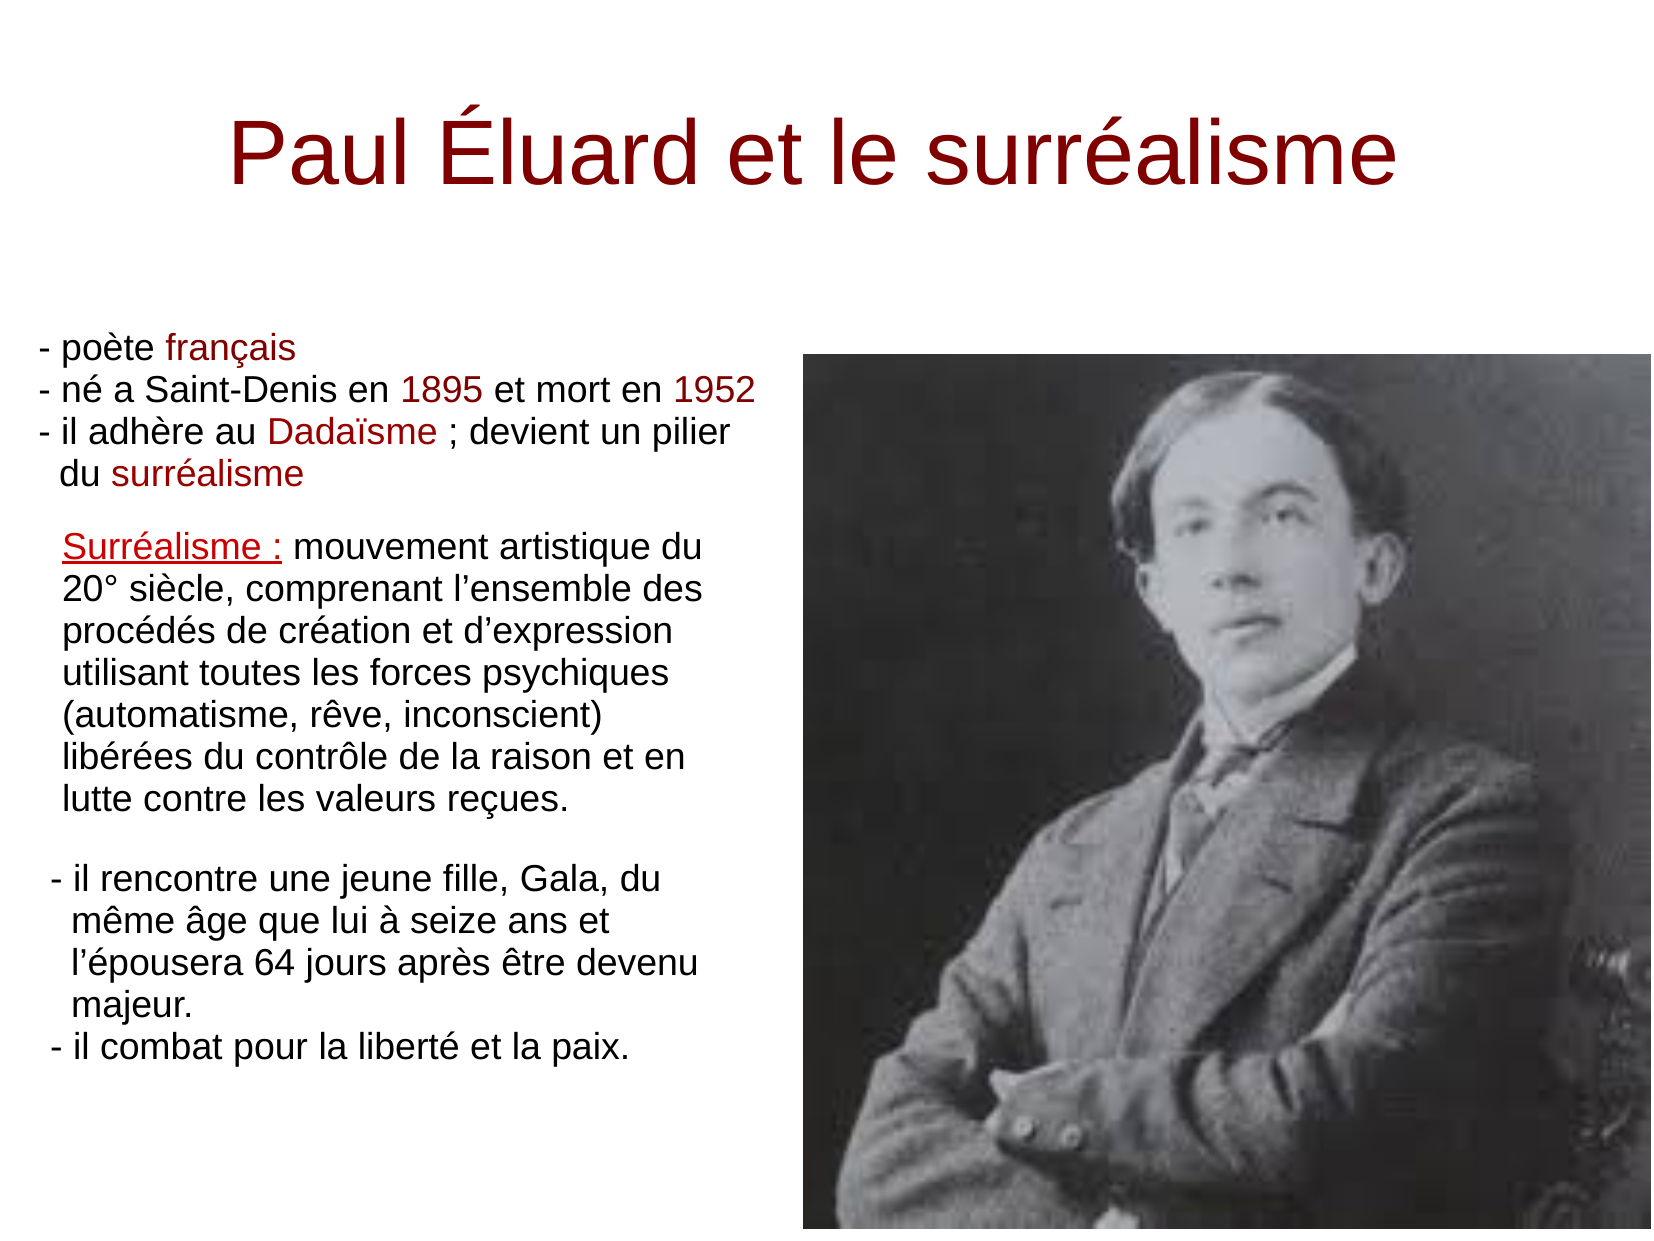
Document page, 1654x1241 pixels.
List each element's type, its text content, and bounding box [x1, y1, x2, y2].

picture [803, 354, 1651, 1229]
text_box Surréalisme : mouvement artistique du 20° siècle, comprenant l’ensemble des procédés de création et d’expression utilisant toutes les forces psychiques (automatisme, rêve, inconscient) libérées du contrôle de la raison et en lutte contre les valeurs reçues. [47, 518, 733, 828]
text_box [82, 49, 1571, 257]
text_box - poète français - né a Saint-Denis en 1895 et mort en 1952 - il adhère au Dadaïsme ; devient un pilier du surréalisme [23, 318, 780, 502]
text_box - il rencontre une jeune fille, Gala, du même âge que lui à seize ans et l’épousera 64 jours après être devenu majeur. - il combat pour la liberté et la paix. [35, 850, 792, 1118]
